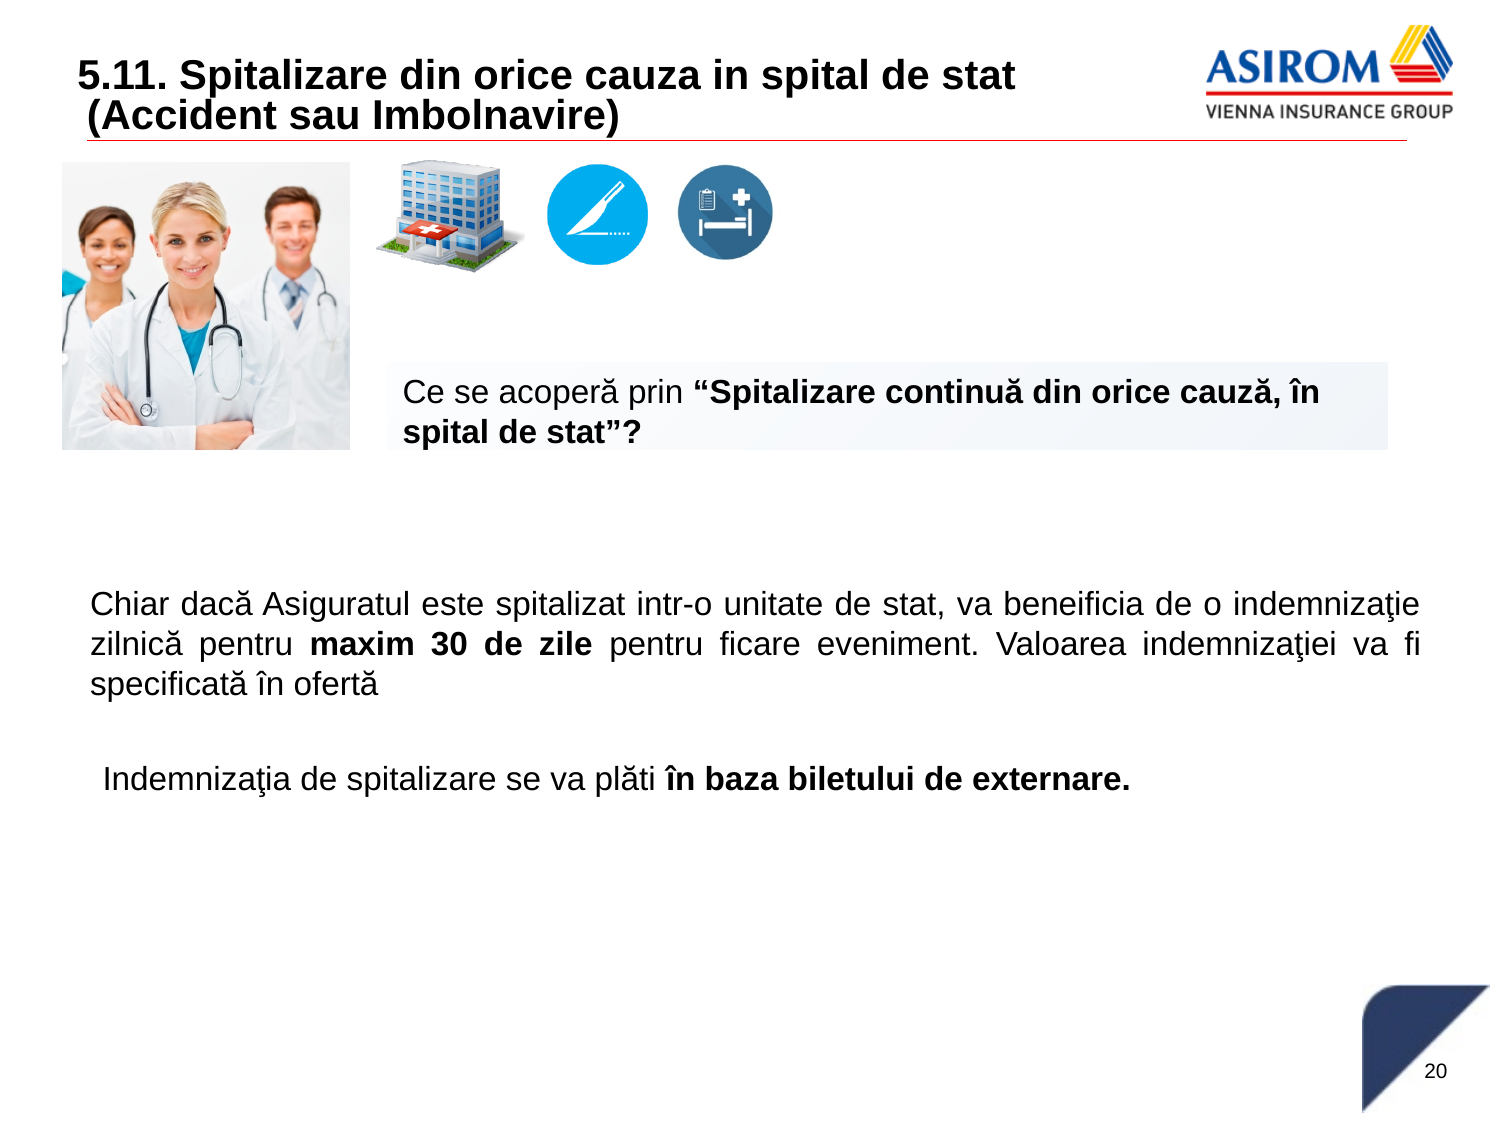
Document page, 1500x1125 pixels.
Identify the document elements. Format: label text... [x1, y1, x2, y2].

text_box Indemnizaţia de spitalizare se va plăti în baza biletului de externare. [87, 749, 1400, 820]
picture [375, 137, 525, 288]
text_box Chiar dacă Asiguratul este spitalizat intr-o unitate de stat, va beneificia de o indemnizaţie zilnică pentru maxim 30 de zile pentru ficare eveniment. Valoarea indemnizaţiei va fi specificată în ofertă [74, 575, 1438, 750]
picture [1206, 12, 1453, 134]
picture [1362, 984, 1490, 1113]
text_box Ce se acoperă prin “Spitalizare continuă din orice cauză, în spital de stat”? [387, 362, 1388, 450]
picture [545, 162, 650, 267]
picture [62, 162, 350, 450]
picture [662, 149, 788, 275]
text_box 5.11. Spitalizare din orice cauza in spital de stat (Accident sau Imbolnavire) [62, 49, 1150, 145]
